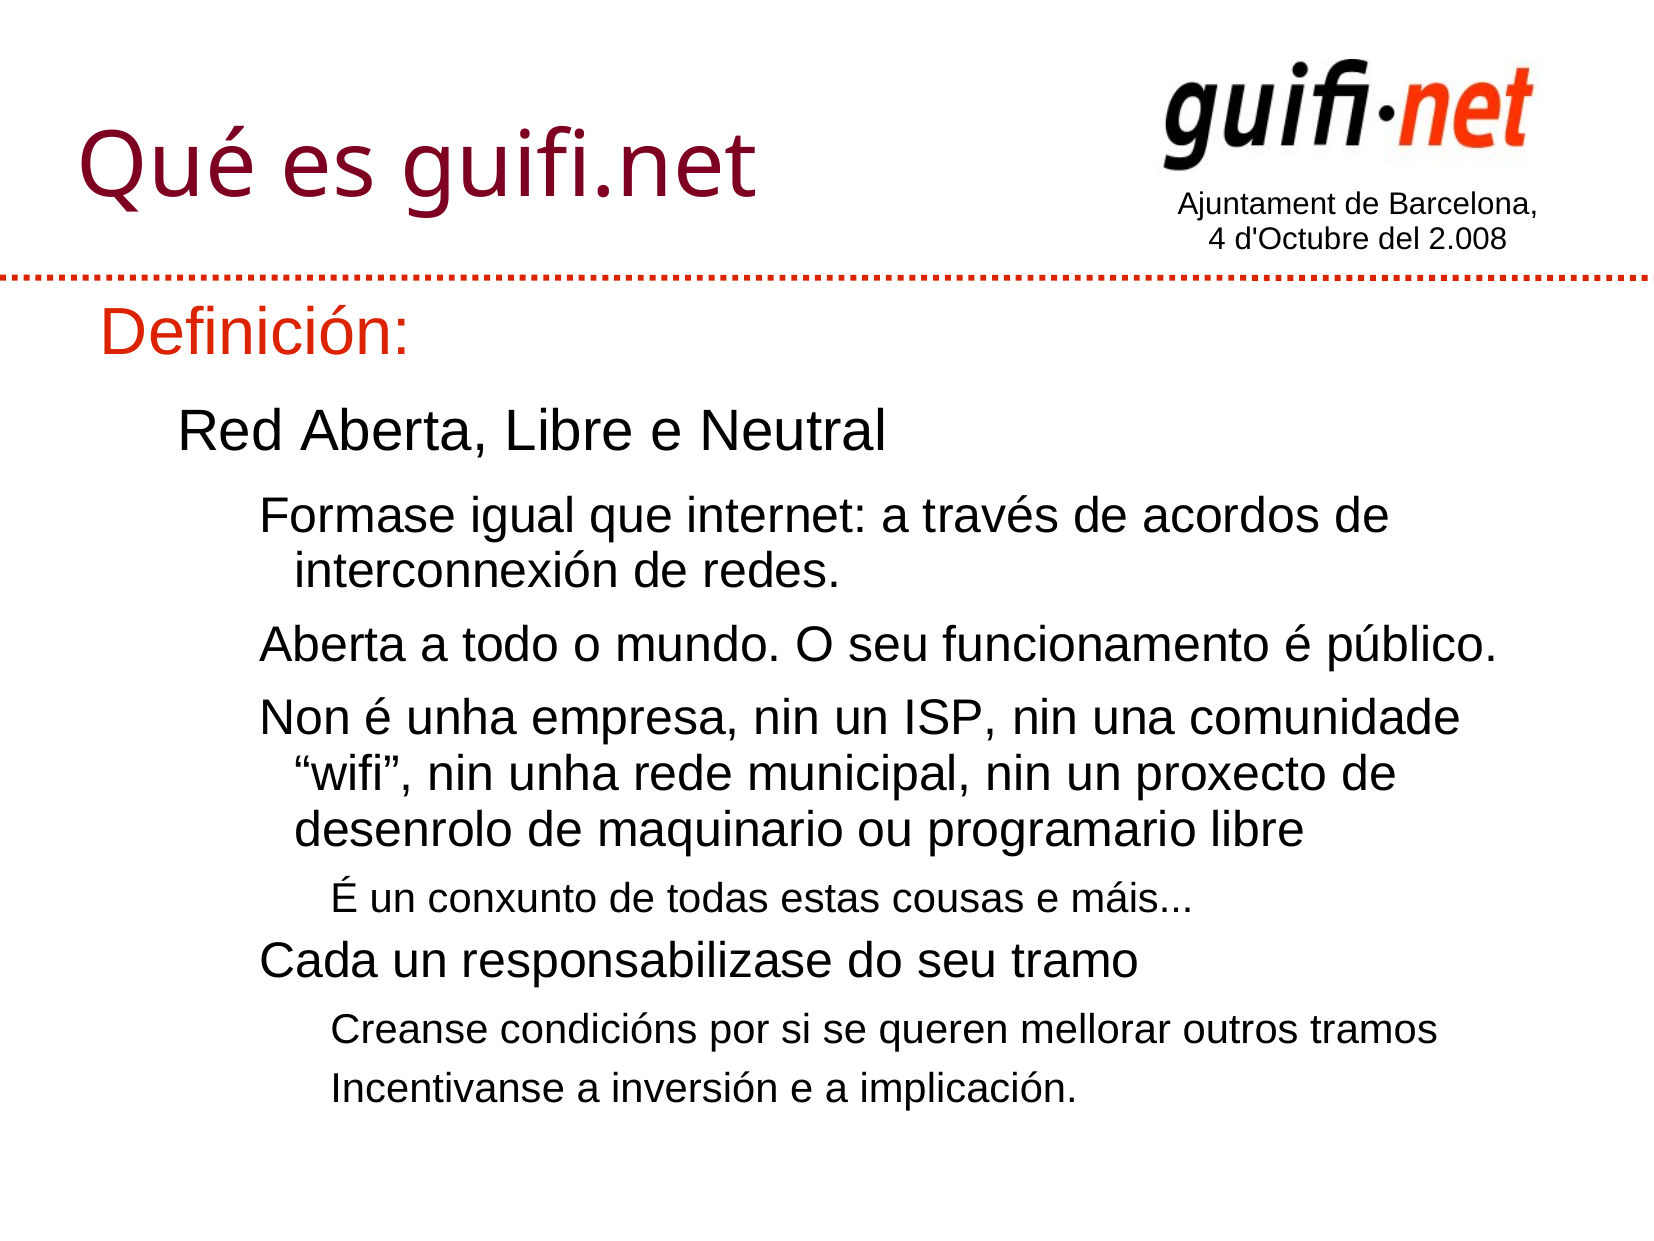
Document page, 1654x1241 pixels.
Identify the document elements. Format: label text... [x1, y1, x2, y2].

text_box Qué es guifi.net [76, 66, 1152, 259]
picture [1157, 59, 1542, 172]
text_box Definición: Red Aberta, Libre e Neutral Formase igual que internet: a través de acordos de interconnexión de redes. Aberta a todo o mundo. O seu funcionamento é público. Non é unha empresa, nin un ISP, nin una comunidade “wifi”, nin unha rede municipal, nin un proxecto de desenrolo de maquinario ou programario libre É un conxunto de todas estas cousas e máis... Cada un responsabilizase do seu tramo Creanse condicións por si se queren mellorar outros tramos Incentivanse a inversión e a implicación. [82, 290, 1571, 1109]
